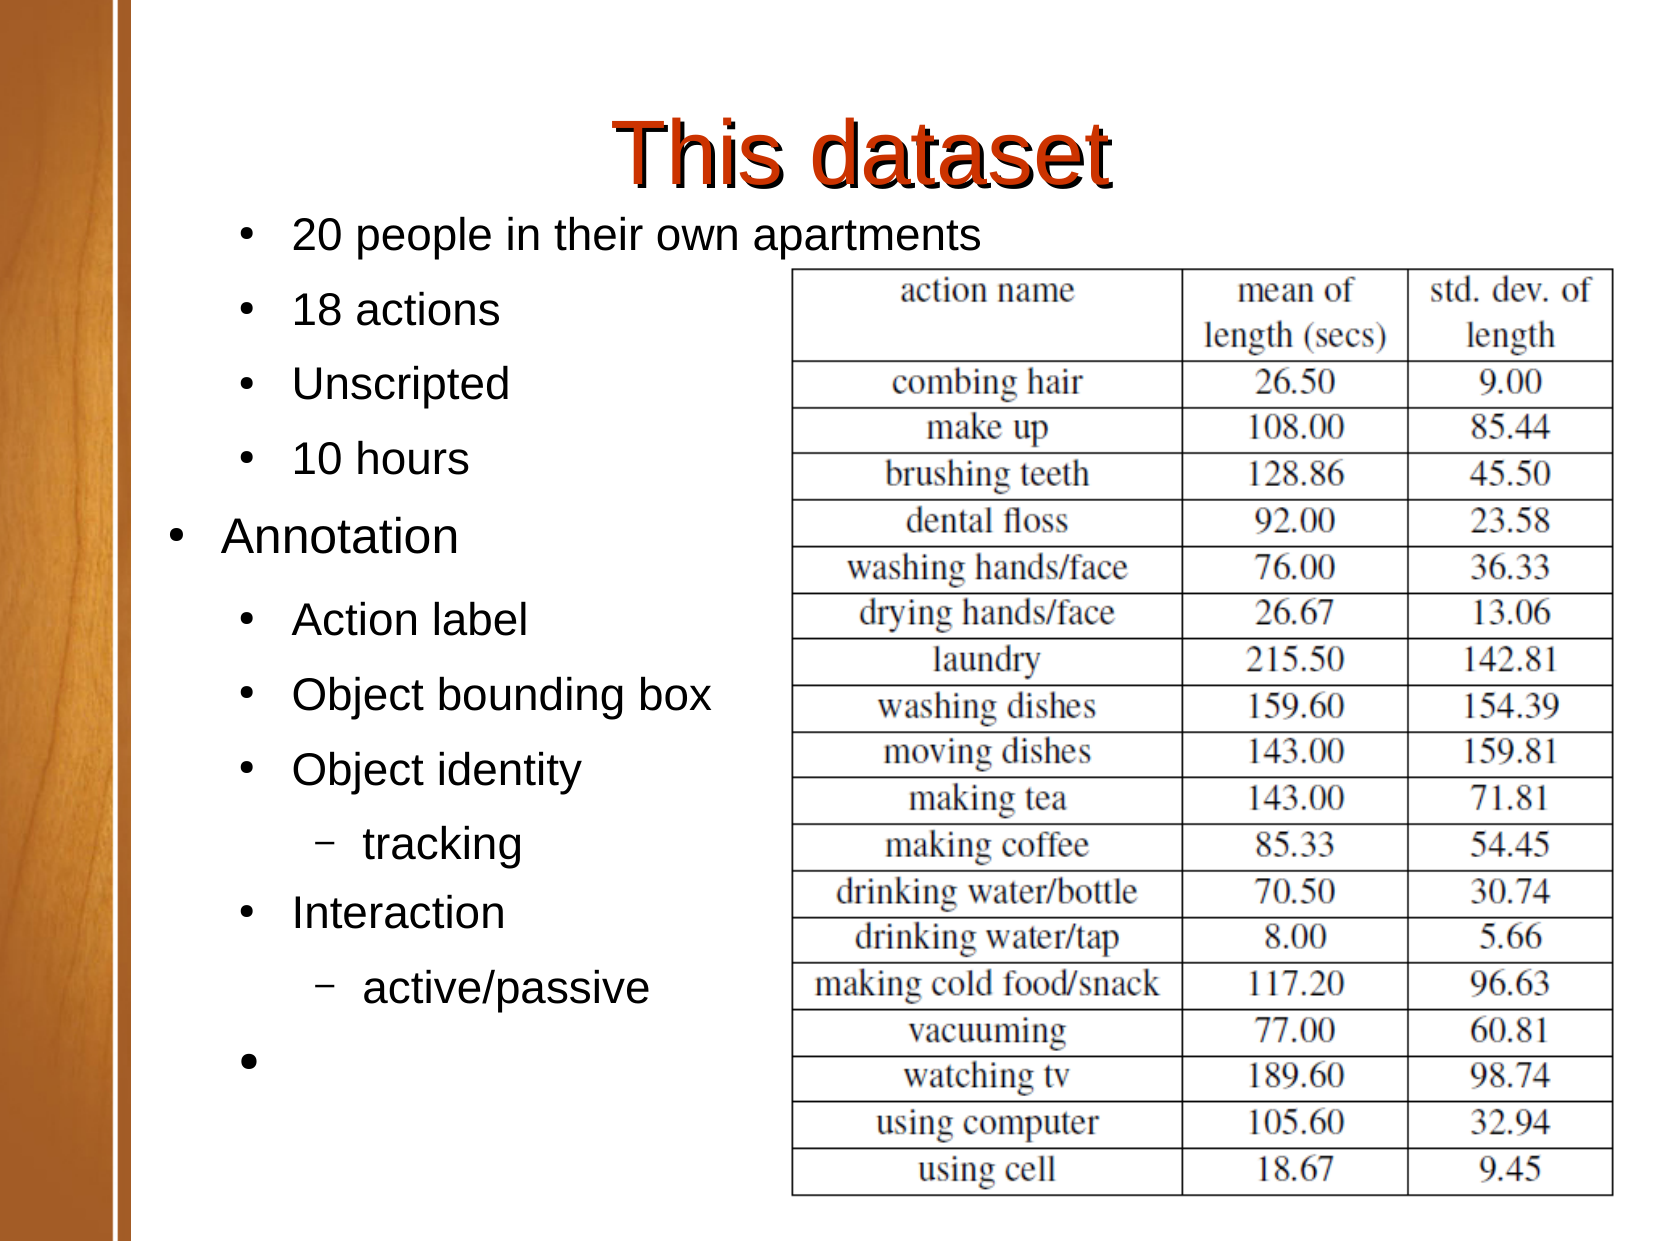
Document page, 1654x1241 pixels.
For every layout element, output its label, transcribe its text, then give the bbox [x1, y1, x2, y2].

title This dataset [150, 56, 1571, 208]
picture [787, 262, 1617, 1203]
picture [0, 0, 131, 1241]
list 20 people in their own apartments 18 actions Unscripted 10 hours Annotation Action label Object bounding box Object identity tracking Interaction active/passive [150, 208, 1571, 1094]
